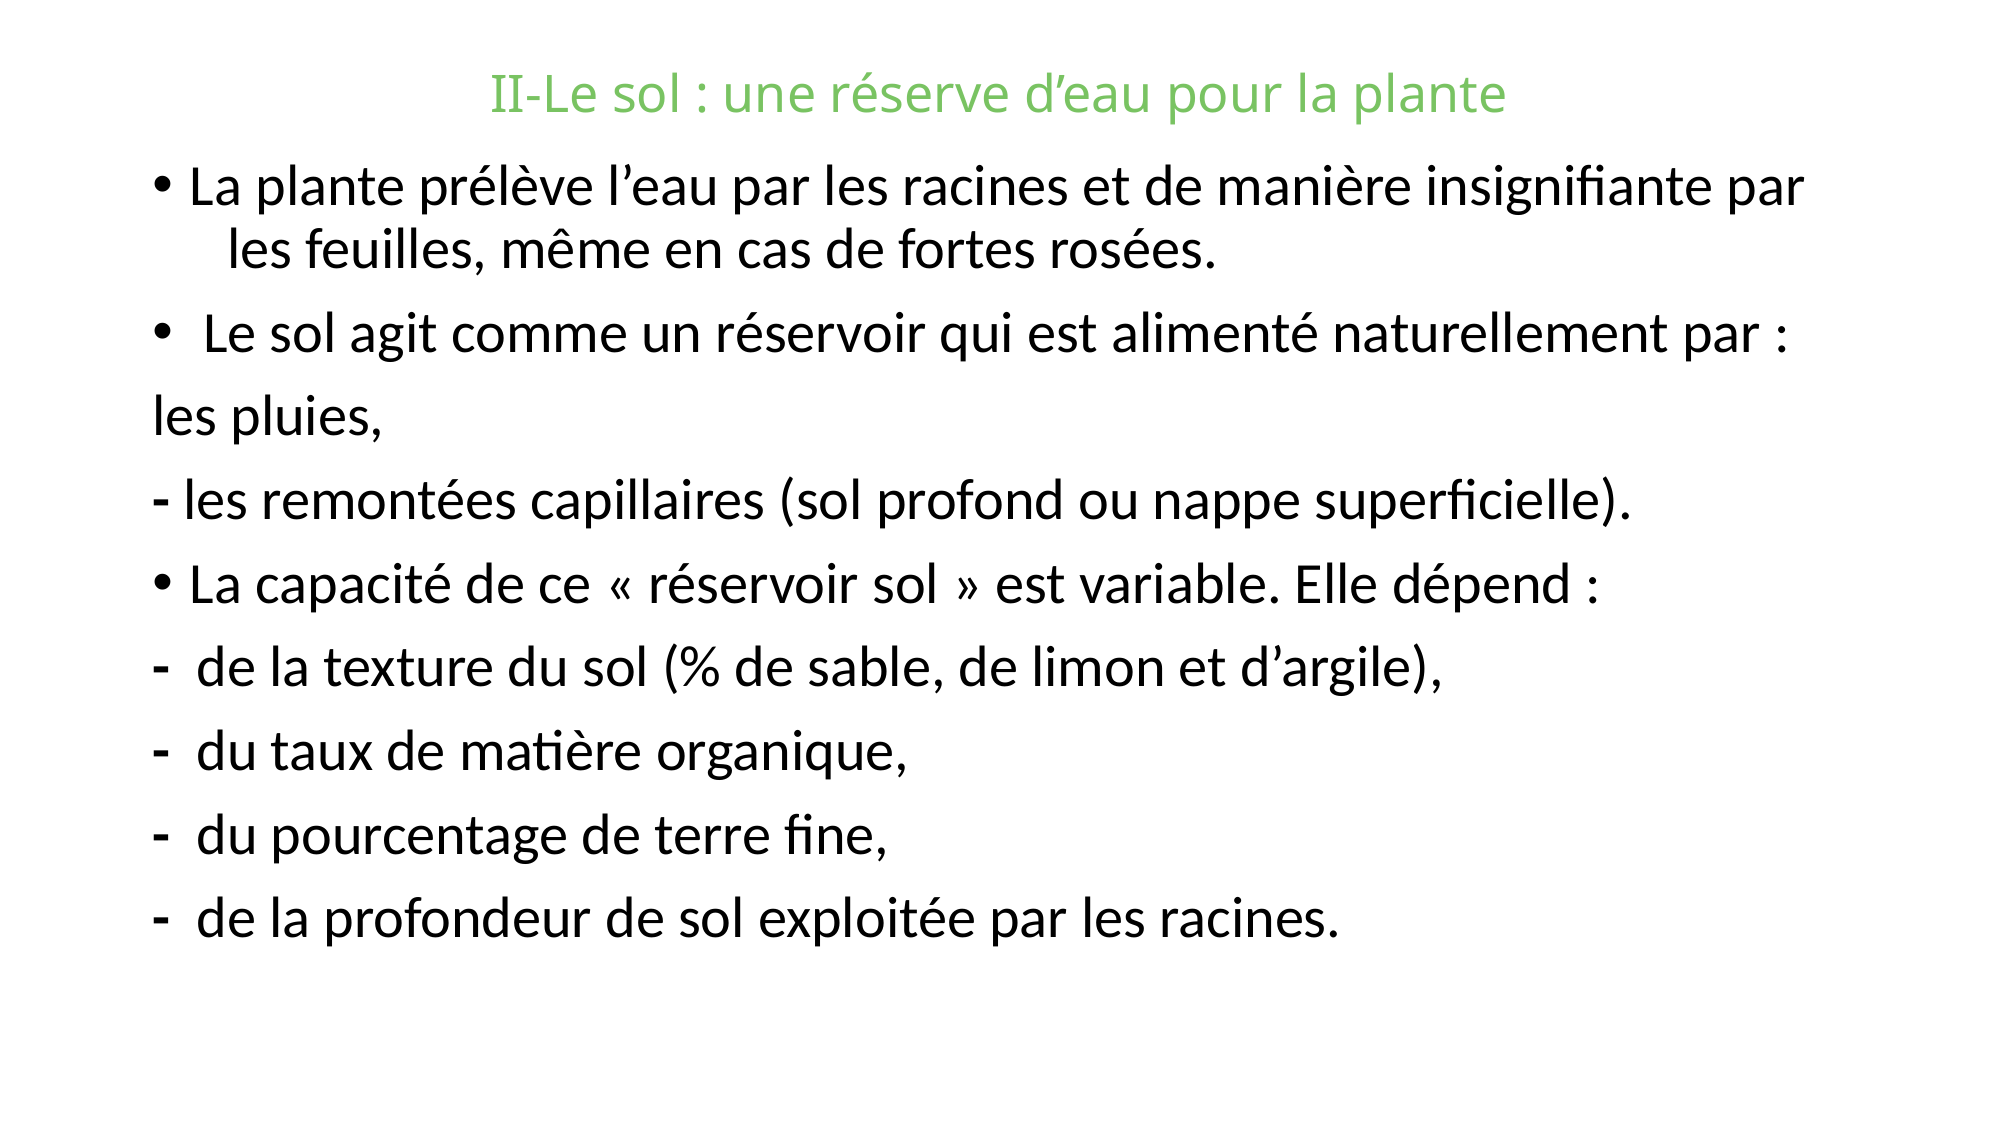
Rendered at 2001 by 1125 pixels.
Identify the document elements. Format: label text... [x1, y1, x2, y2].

list La plante prélève l’eau par les racines et de manière insignifiante par les feuilles, même en cas de fortes rosées. Le sol agit comme un réservoir qui est alimenté naturellement par : les pluies, - les remontées capillaires (sol profond ou nappe superficielle). La capacité de ce « réservoir sol » est variable. Elle dépend : - de la texture du sol (% de sable, de limon et d’argile), - du taux de matière organique, - du pourcentage de terre fine, - de la profondeur de sol exploitée par les racines. [137, 147, 1863, 1014]
title II-Le sol : une réserve d’eau pour la plante [137, 59, 1863, 131]
